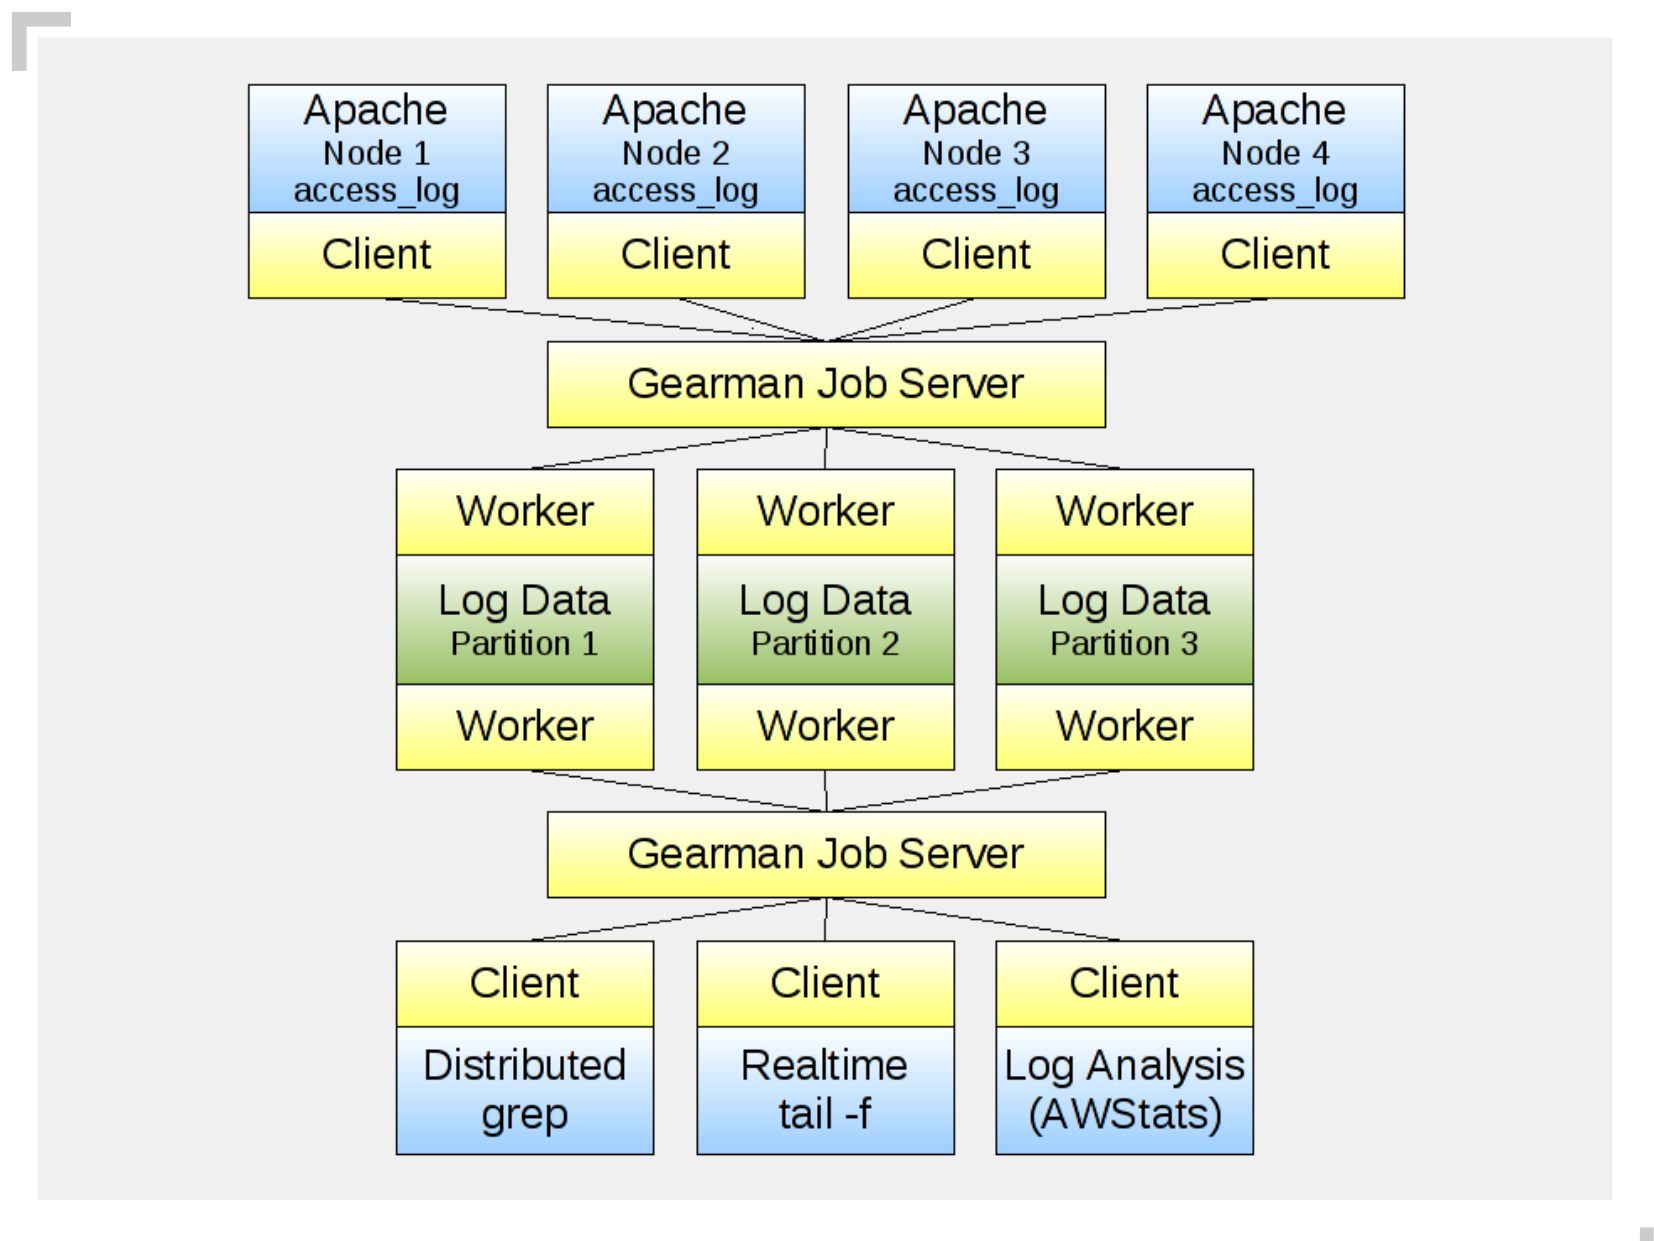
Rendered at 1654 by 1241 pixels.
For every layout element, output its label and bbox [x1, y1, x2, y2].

picture [245, 81, 1409, 1159]
